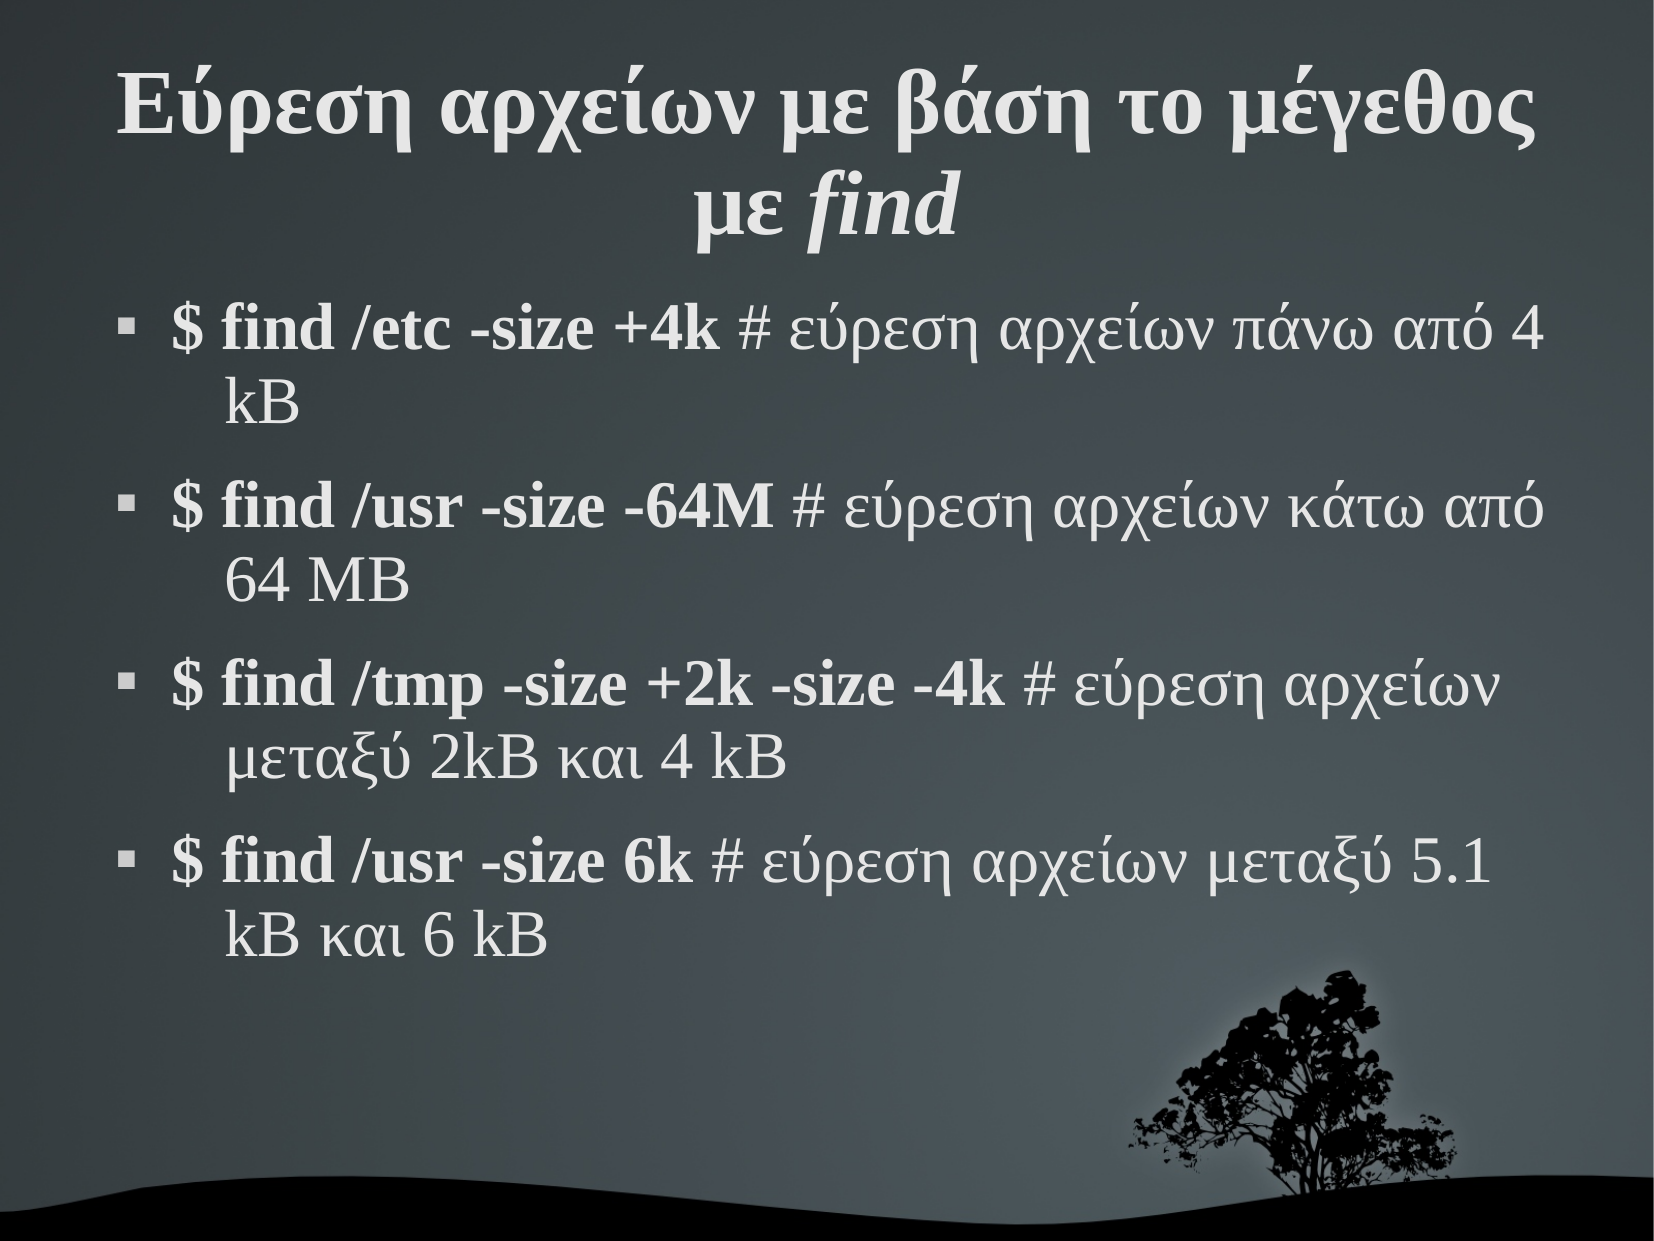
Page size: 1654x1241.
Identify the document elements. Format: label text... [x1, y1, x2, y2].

title Εύρεση αρχείων με βάση το μέγεθος με find [82, 33, 1571, 273]
picture [0, 0, 1654, 1241]
list $ find /etc -size +4k # εύρεση αρχείων πάνω από 4 kB $ find /usr -size -64M # εύρεση αρχείων κάτω από 64 ΜB $ find /tmp -size +2k -size -4k # εύρεση αρχείων μεταξύ 2kB και 4 kB $ find /usr -size 6k # εύρεση αρχείων μεταξύ 5.1 kB και 6 kB [82, 290, 1571, 1109]
